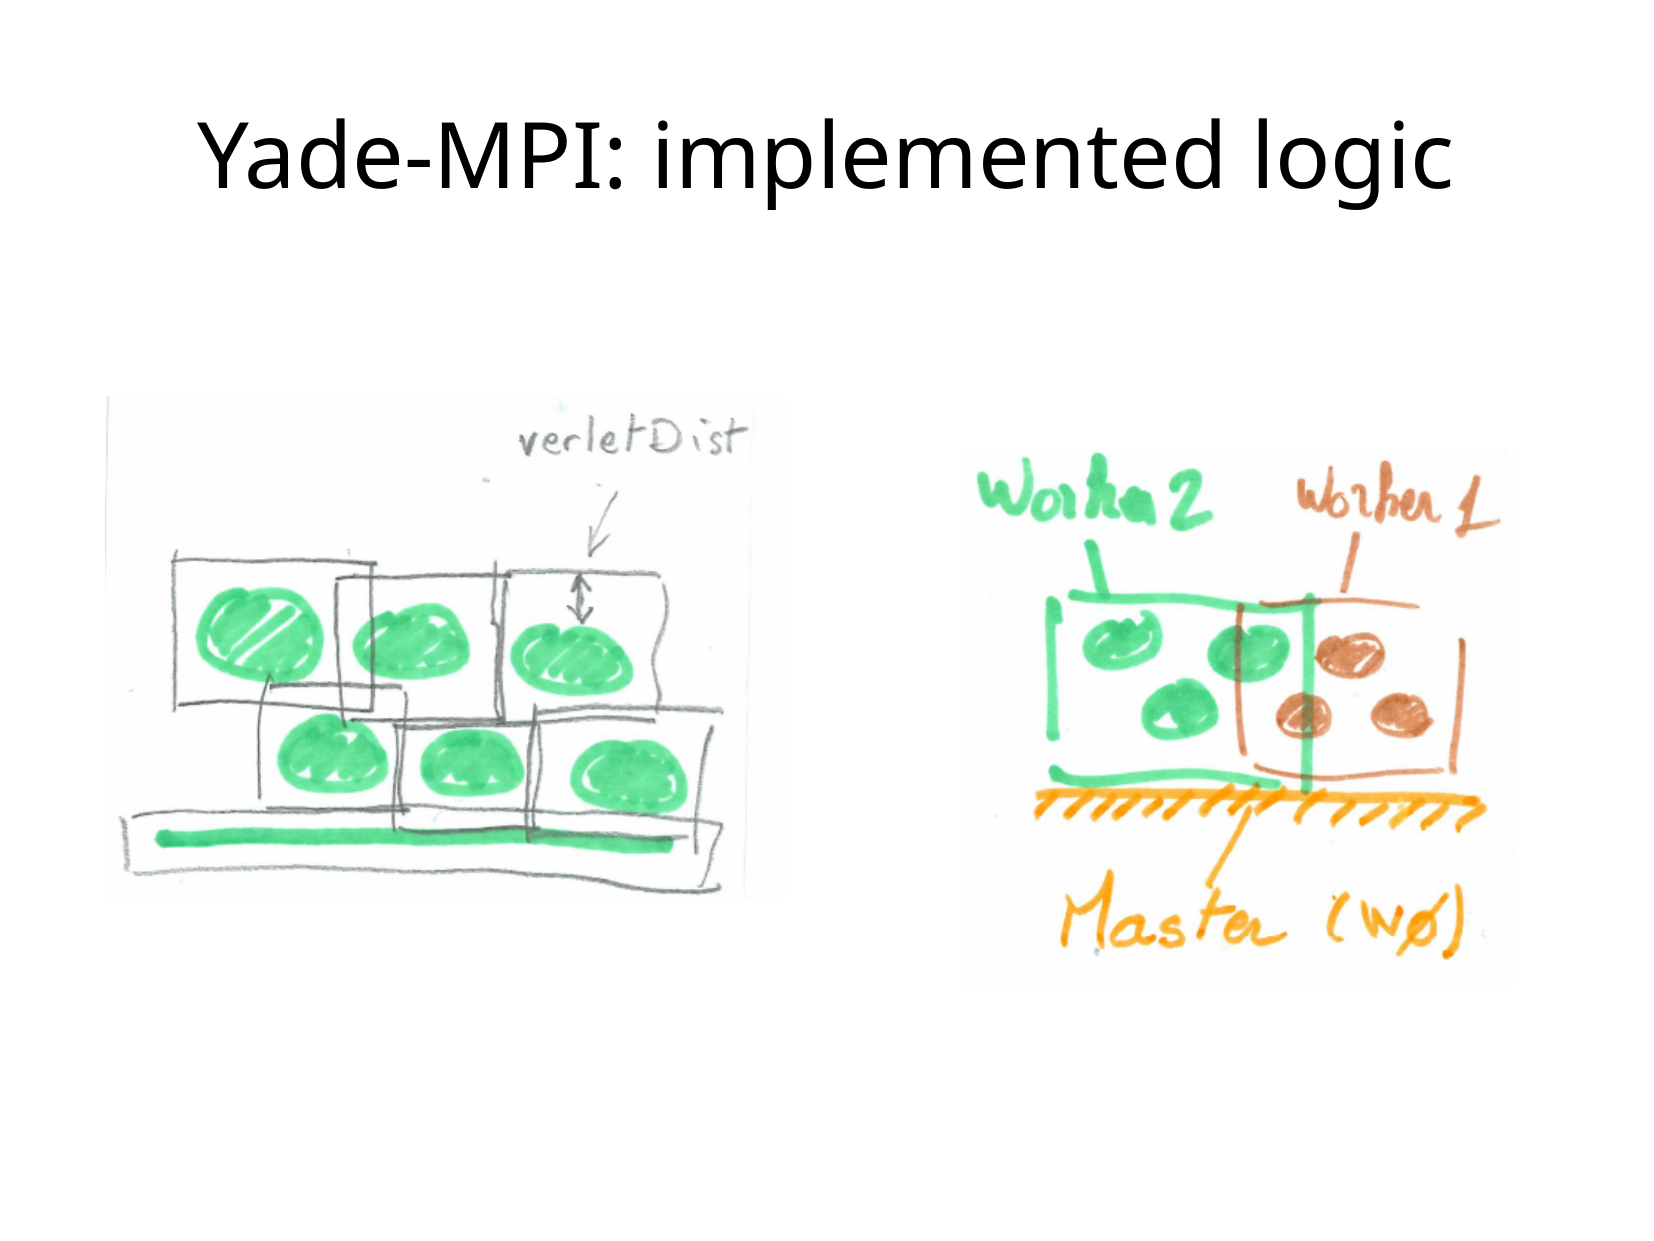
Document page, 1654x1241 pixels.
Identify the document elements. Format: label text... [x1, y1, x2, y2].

picture [105, 396, 787, 901]
title Yade-MPI: implemented logic [82, 49, 1571, 257]
picture [960, 449, 1516, 987]
